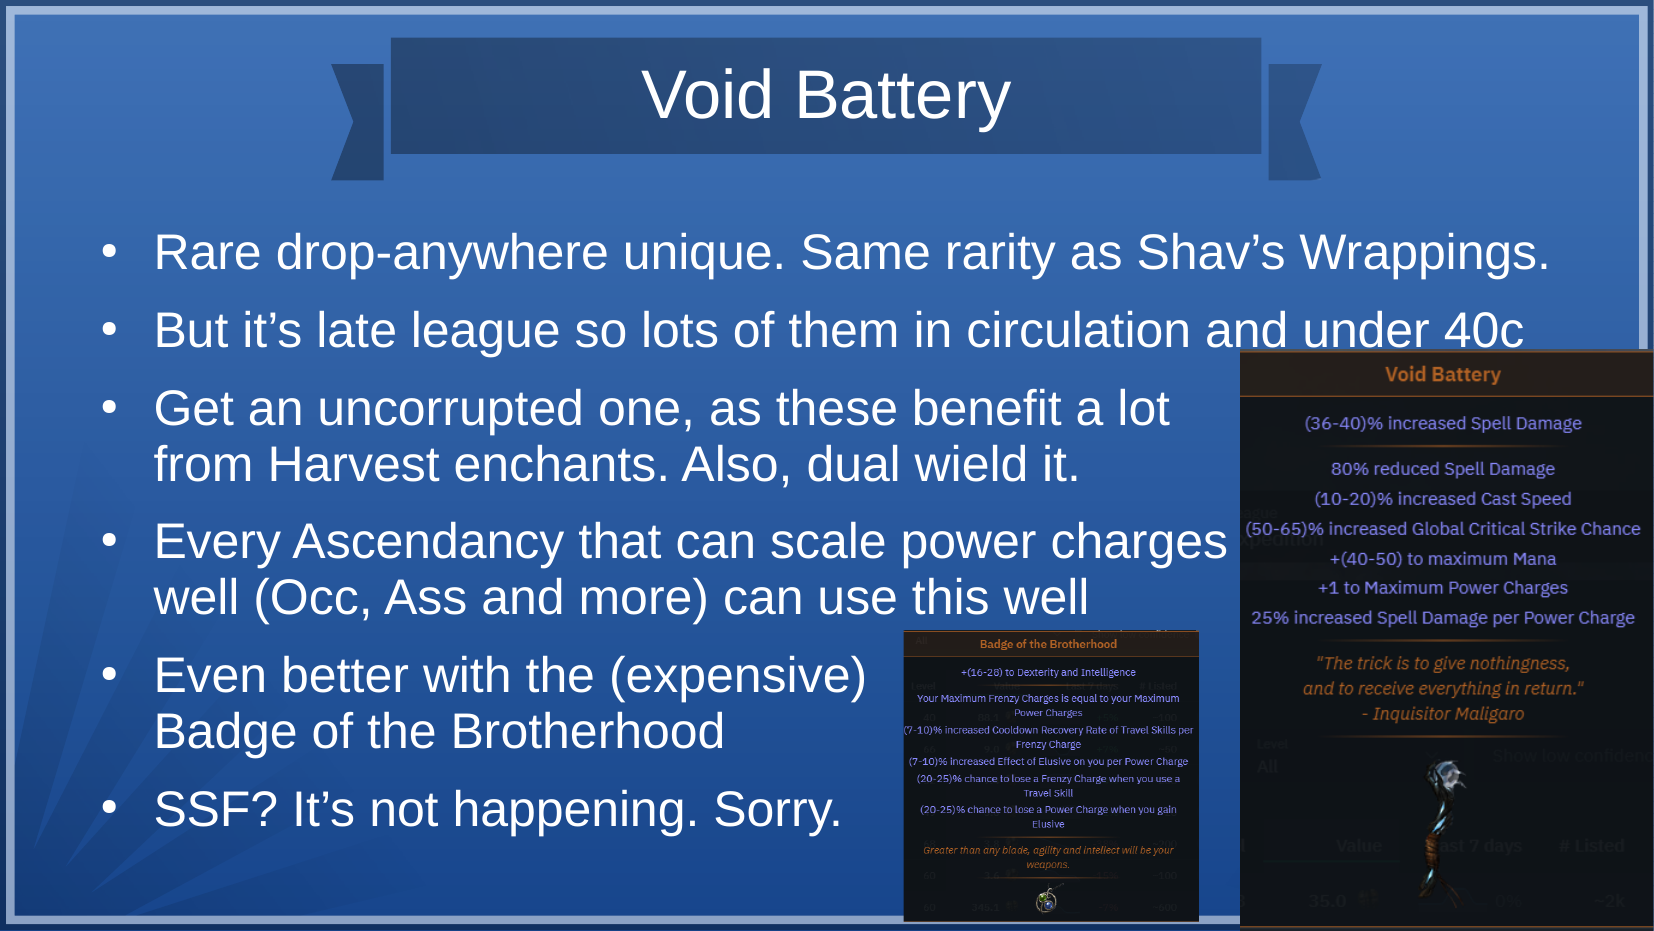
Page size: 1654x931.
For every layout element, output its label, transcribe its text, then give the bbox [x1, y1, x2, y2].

picture [903, 630, 1199, 922]
list Rare drop-anywhere unique. Same rarity as Shav’s Wrappings. But it’s late league so lots of them in circulation and under 40c Get an uncorrupted one, as these benefit a lot from Harvest enchants. Also, dual wield it. Every Ascendancy that can scale power charges well (Occ, Ass and more) can use this well Even better with the (expensive) Badge of the Brotherhood SSF? It’s not happening. Sorry. [82, 224, 1571, 848]
picture [1240, 349, 1654, 931]
title Void Battery [389, 35, 1264, 154]
